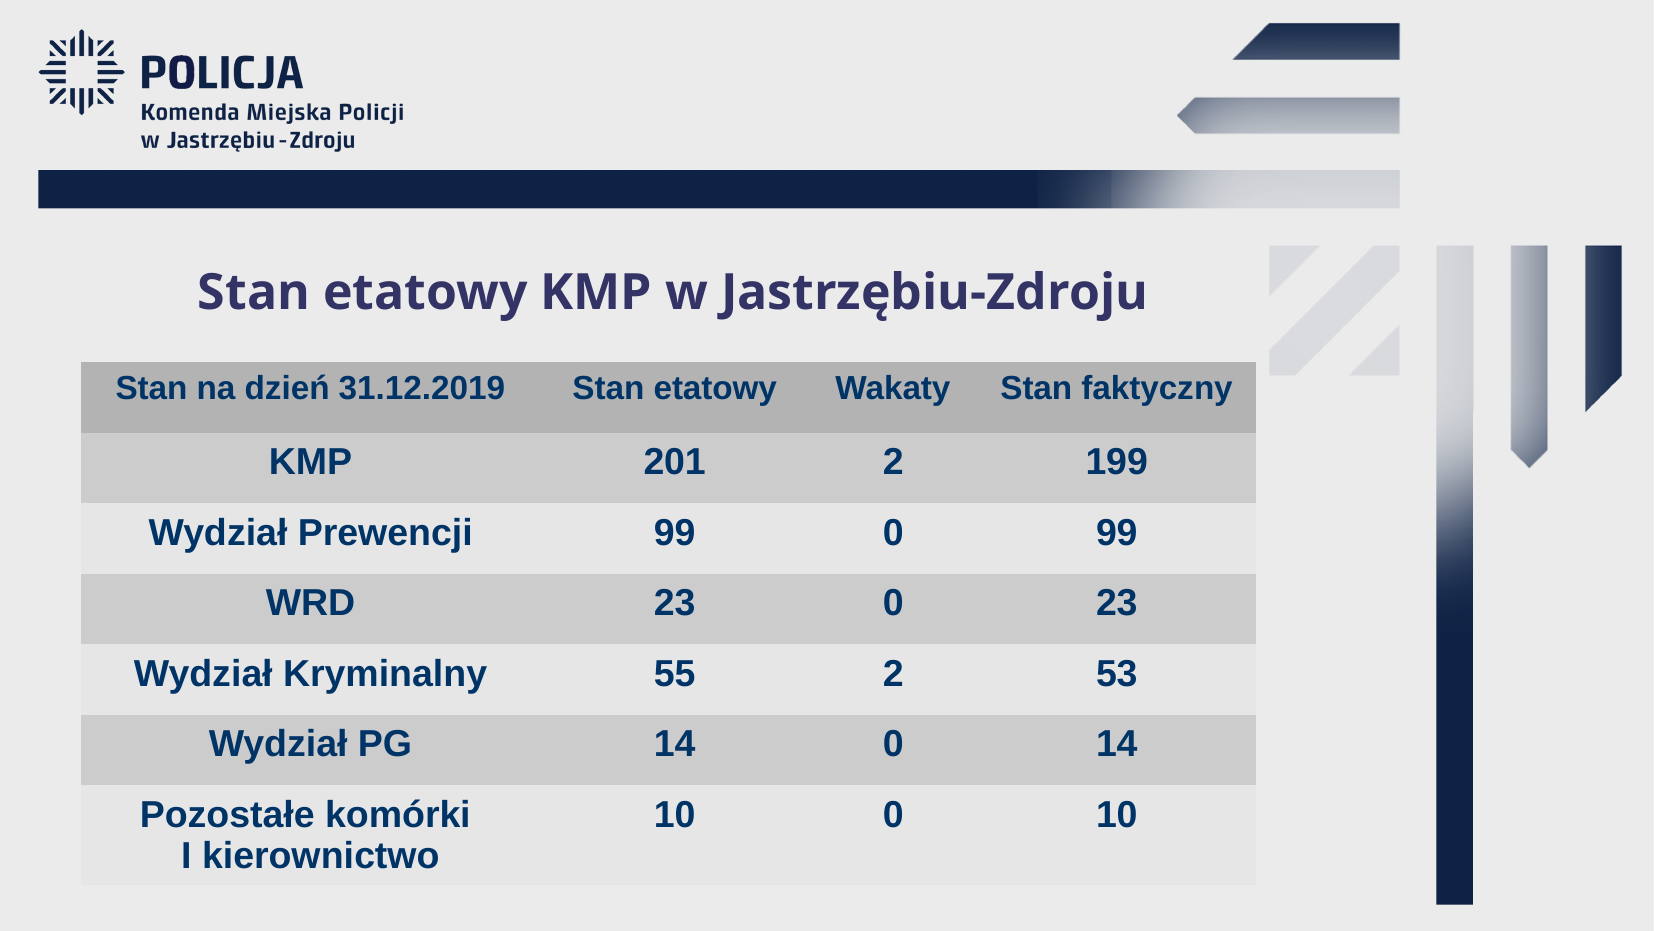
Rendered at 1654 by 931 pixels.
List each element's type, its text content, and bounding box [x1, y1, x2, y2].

table_cell 201 [541, 433, 809, 503]
table_cell 53 [977, 644, 1256, 715]
table_cell Pozostałe komórki I kierownictwo [81, 785, 541, 885]
table_header Stan etatowy [541, 362, 809, 433]
table_cell 14 [541, 715, 809, 785]
table_cell Wydział Kryminalny [81, 644, 541, 715]
table_cell KMP [81, 433, 541, 503]
table_cell 10 [541, 785, 809, 885]
table_header Wakaty [809, 362, 977, 433]
table_header Stan faktyczny [977, 362, 1256, 433]
table_cell 55 [541, 644, 809, 715]
table_cell WRD [81, 574, 541, 644]
table_cell 23 [541, 574, 809, 644]
table_cell 99 [977, 503, 1256, 574]
table_header Stan na dzień 31.12.2019 [81, 362, 541, 433]
table_cell 0 [809, 574, 977, 644]
table_cell 23 [977, 574, 1256, 644]
table_cell 0 [809, 715, 977, 785]
table_cell 2 [809, 433, 977, 503]
table_cell 10 [977, 785, 1256, 885]
title Stan etatowy KMP w Jastrzębiu-Zdroju [106, 212, 1241, 362]
table_cell 14 [977, 715, 1256, 785]
table_cell 2 [809, 644, 977, 715]
table_cell Wydział PG [81, 715, 541, 785]
table_cell 0 [809, 785, 977, 885]
table_cell 99 [541, 503, 809, 574]
picture [0, 0, 1654, 931]
table_cell Wydział Prewencji [81, 503, 541, 574]
table_cell 199 [977, 433, 1256, 503]
table_cell 0 [809, 503, 977, 574]
